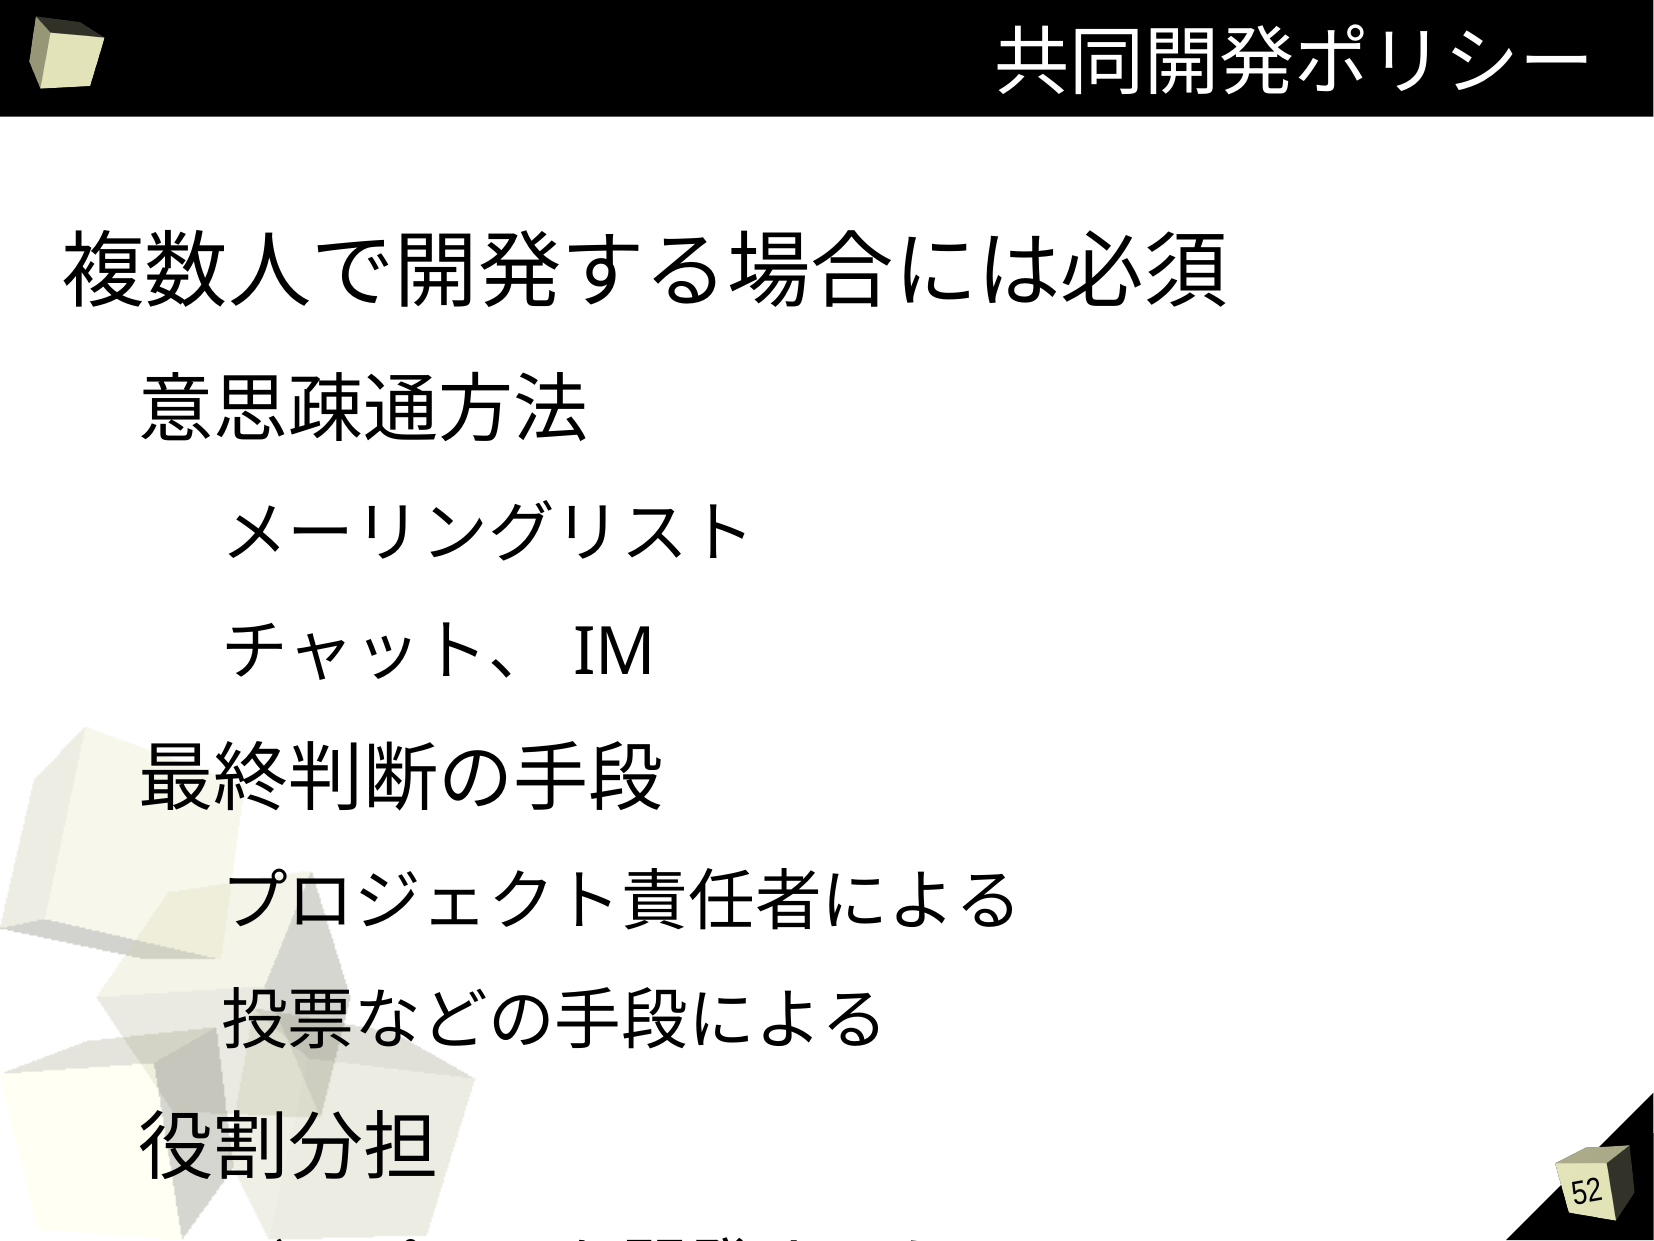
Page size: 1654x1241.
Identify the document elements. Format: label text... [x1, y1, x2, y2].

picture [0, 726, 477, 1241]
title 共同開発ポリシー [118, 0, 1595, 119]
list 複数人で開発する場合には必須 意思疎通方法 メーリングリスト チャット、IM 最終判断の手段 プロジェクト責任者による 投票などの手段による 役割分担 どのパートを開発するか 公告担当 [44, 177, 1611, 1214]
